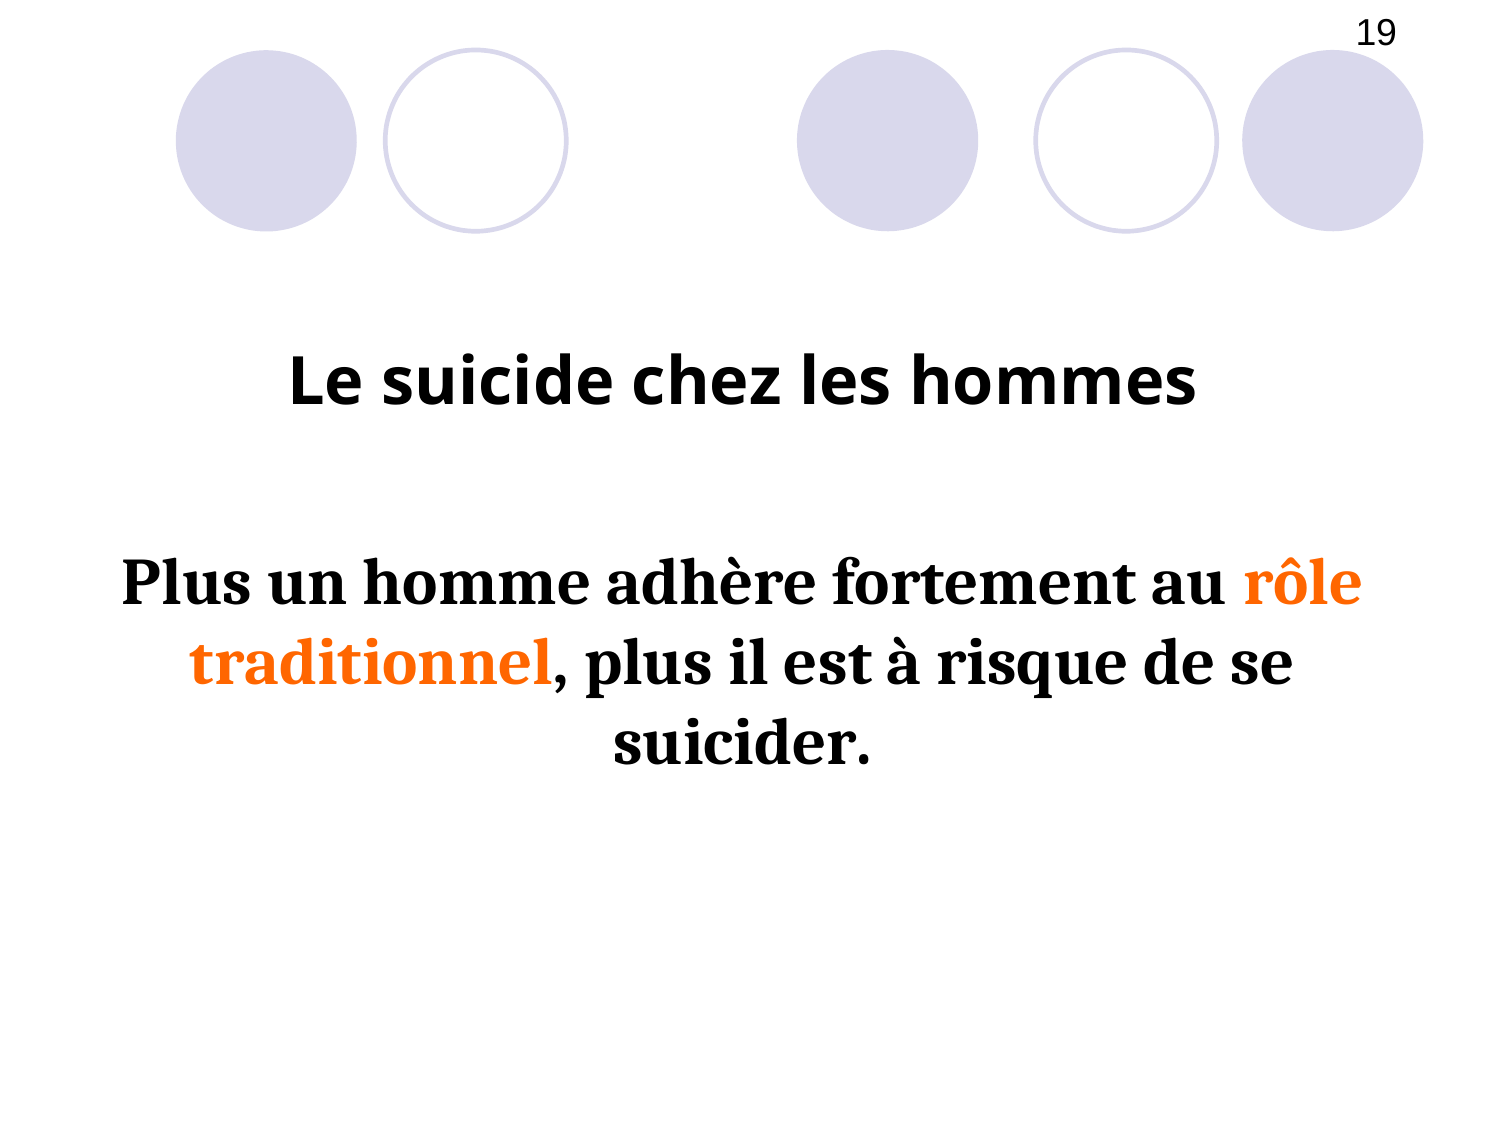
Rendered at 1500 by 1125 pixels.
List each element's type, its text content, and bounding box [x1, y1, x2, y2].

list Le suicide chez les hommes Plus un homme adhère fortement au rôle traditionnel, plus il est à risque de se suicider. [65, 330, 1406, 969]
